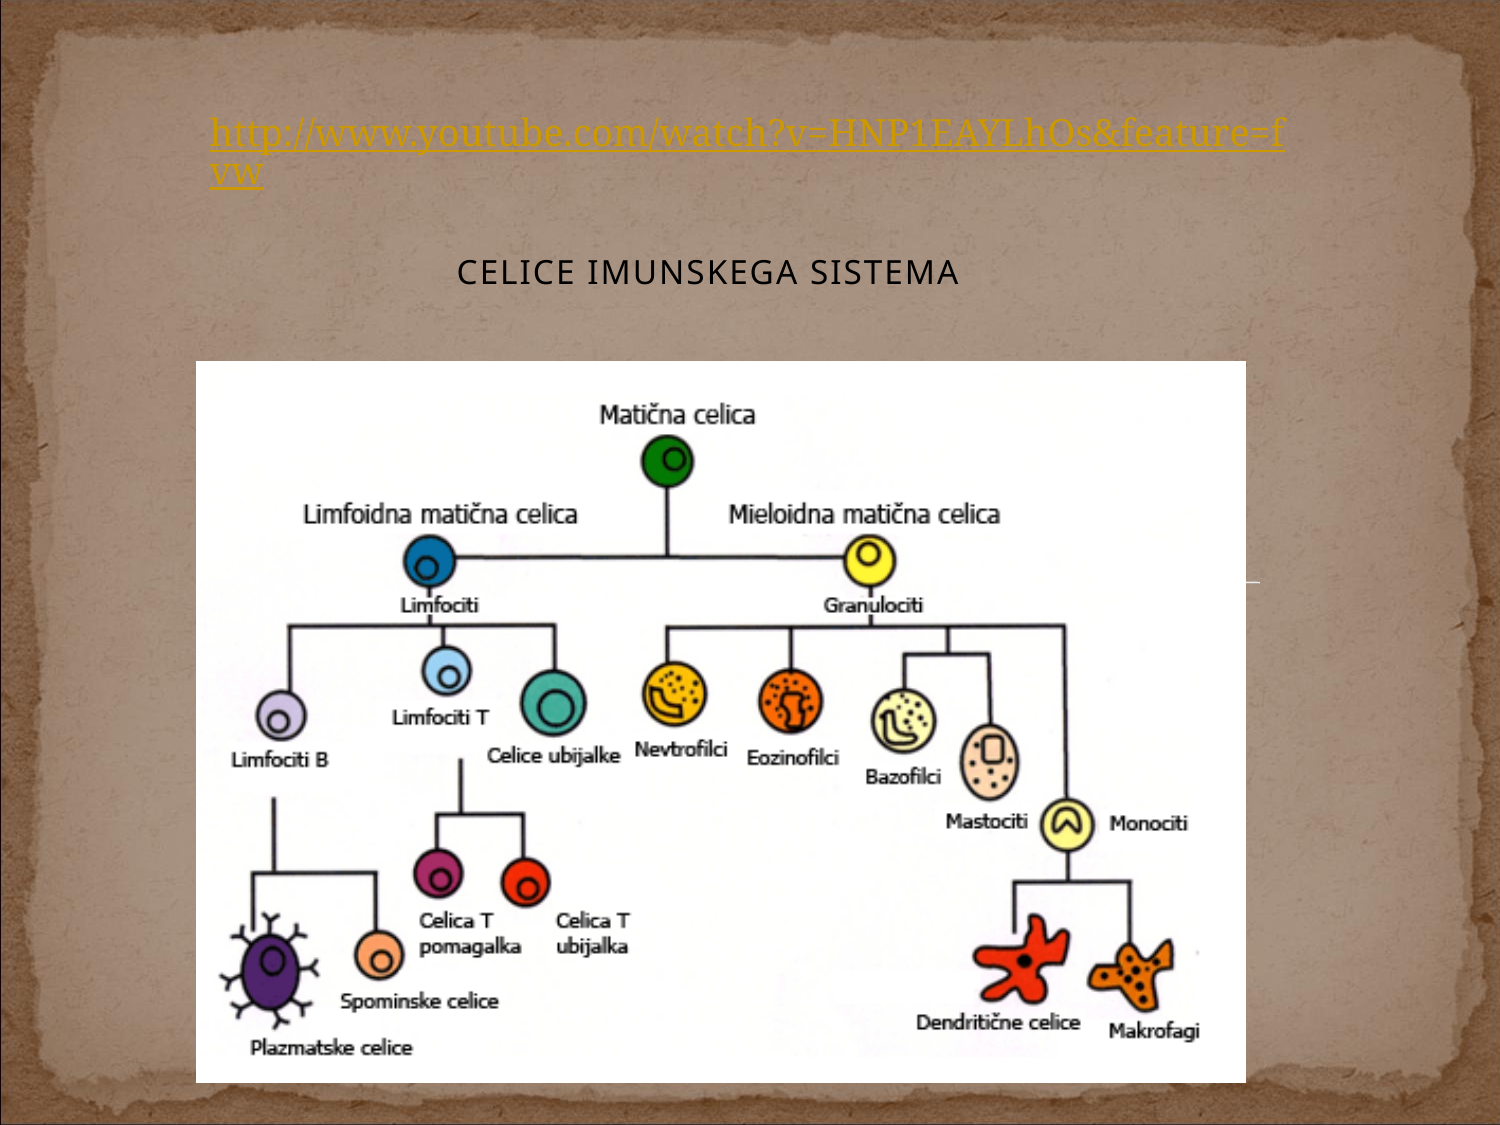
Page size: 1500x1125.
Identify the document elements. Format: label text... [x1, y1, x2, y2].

text_box http://www.youtube.com/watch?v=HNP1EAYLhOs&feature=fvw [194, 101, 1306, 213]
picture [0, 0, 1500, 1125]
subtitle CELICE IMUNSKEGA SISTEMA [194, 243, 1222, 338]
